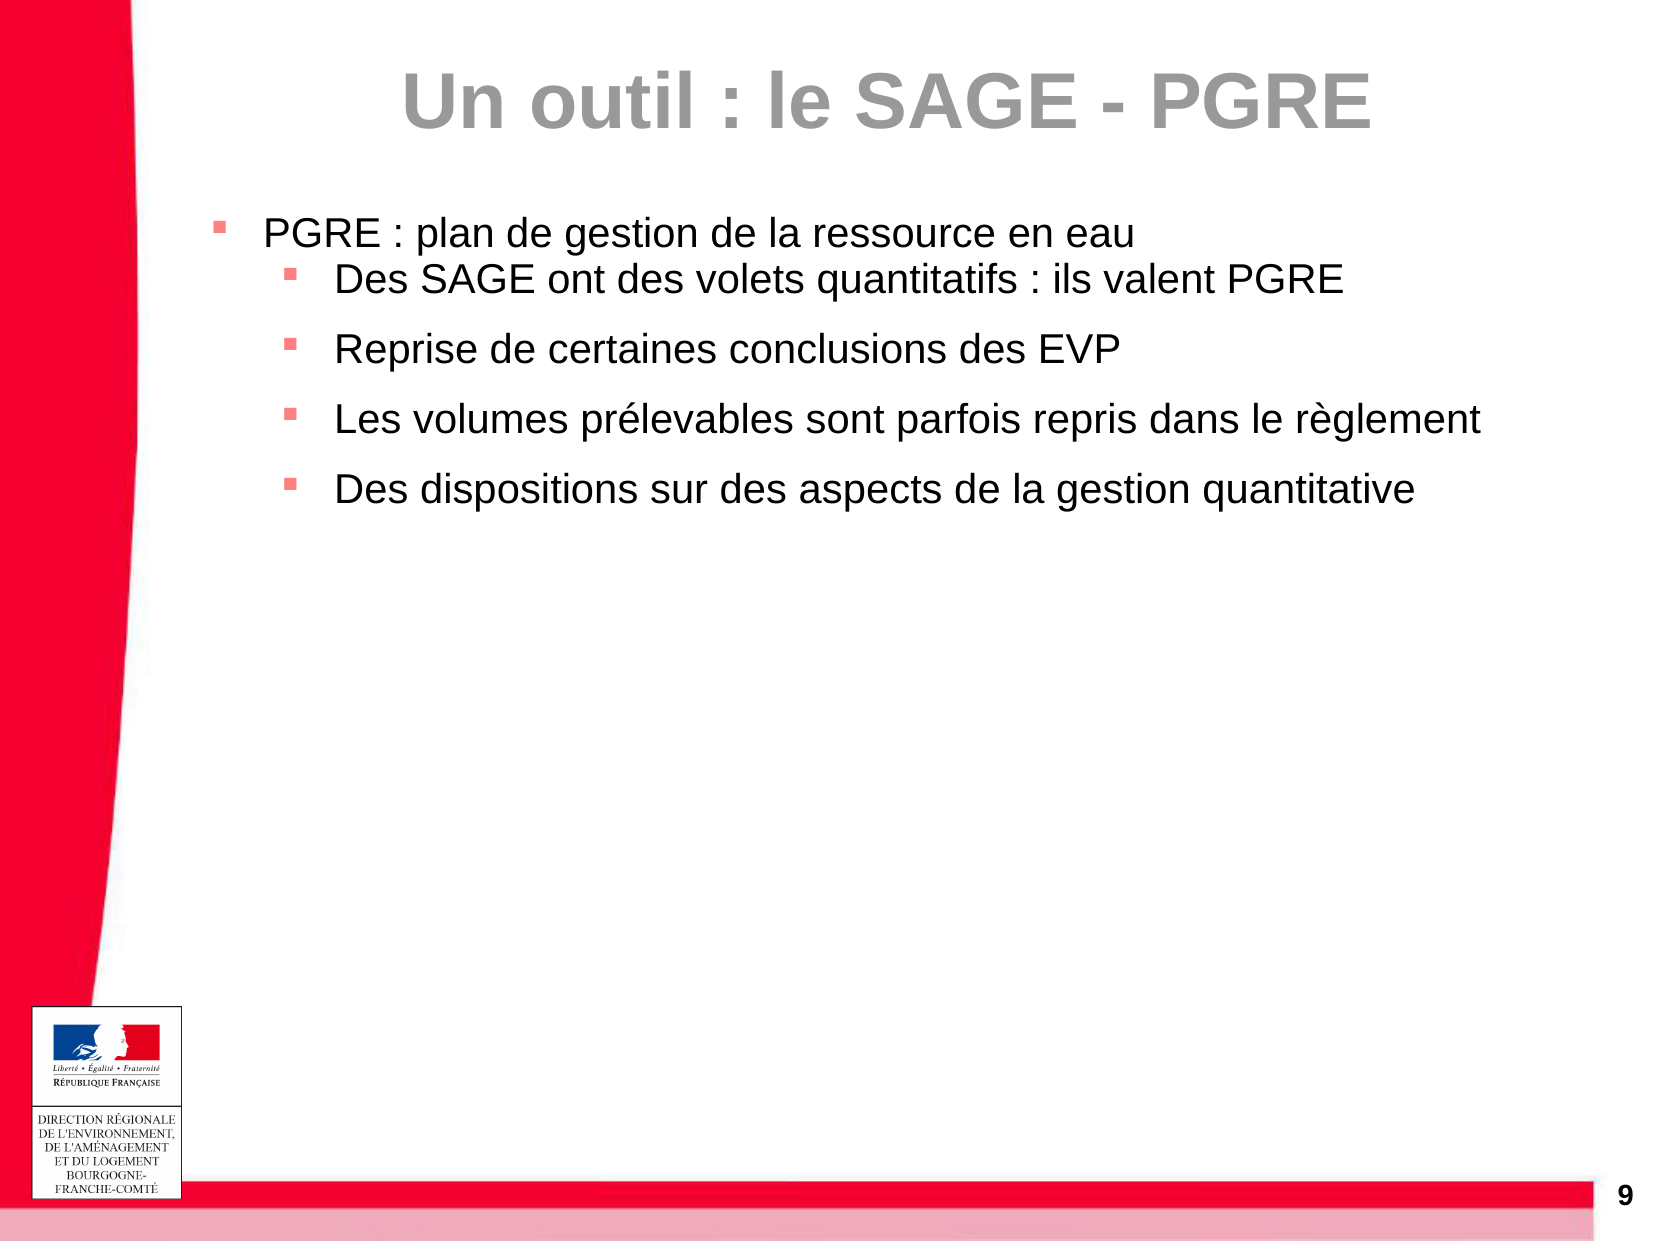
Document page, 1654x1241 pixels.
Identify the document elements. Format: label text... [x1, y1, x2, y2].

list PGRE : plan de gestion de la ressource en eau Des SAGE ont des volets quantitatifs : ils valent PGRE Reprise de certaines conclusions des EVP Les volumes prélevables sont parfois repris dans le règlement Des dispositions sur des aspects de la gestion quantitative [192, 209, 1522, 1241]
title Un outil : le SAGE - PGRE [143, 28, 1633, 175]
picture [0, 0, 1653, 1241]
